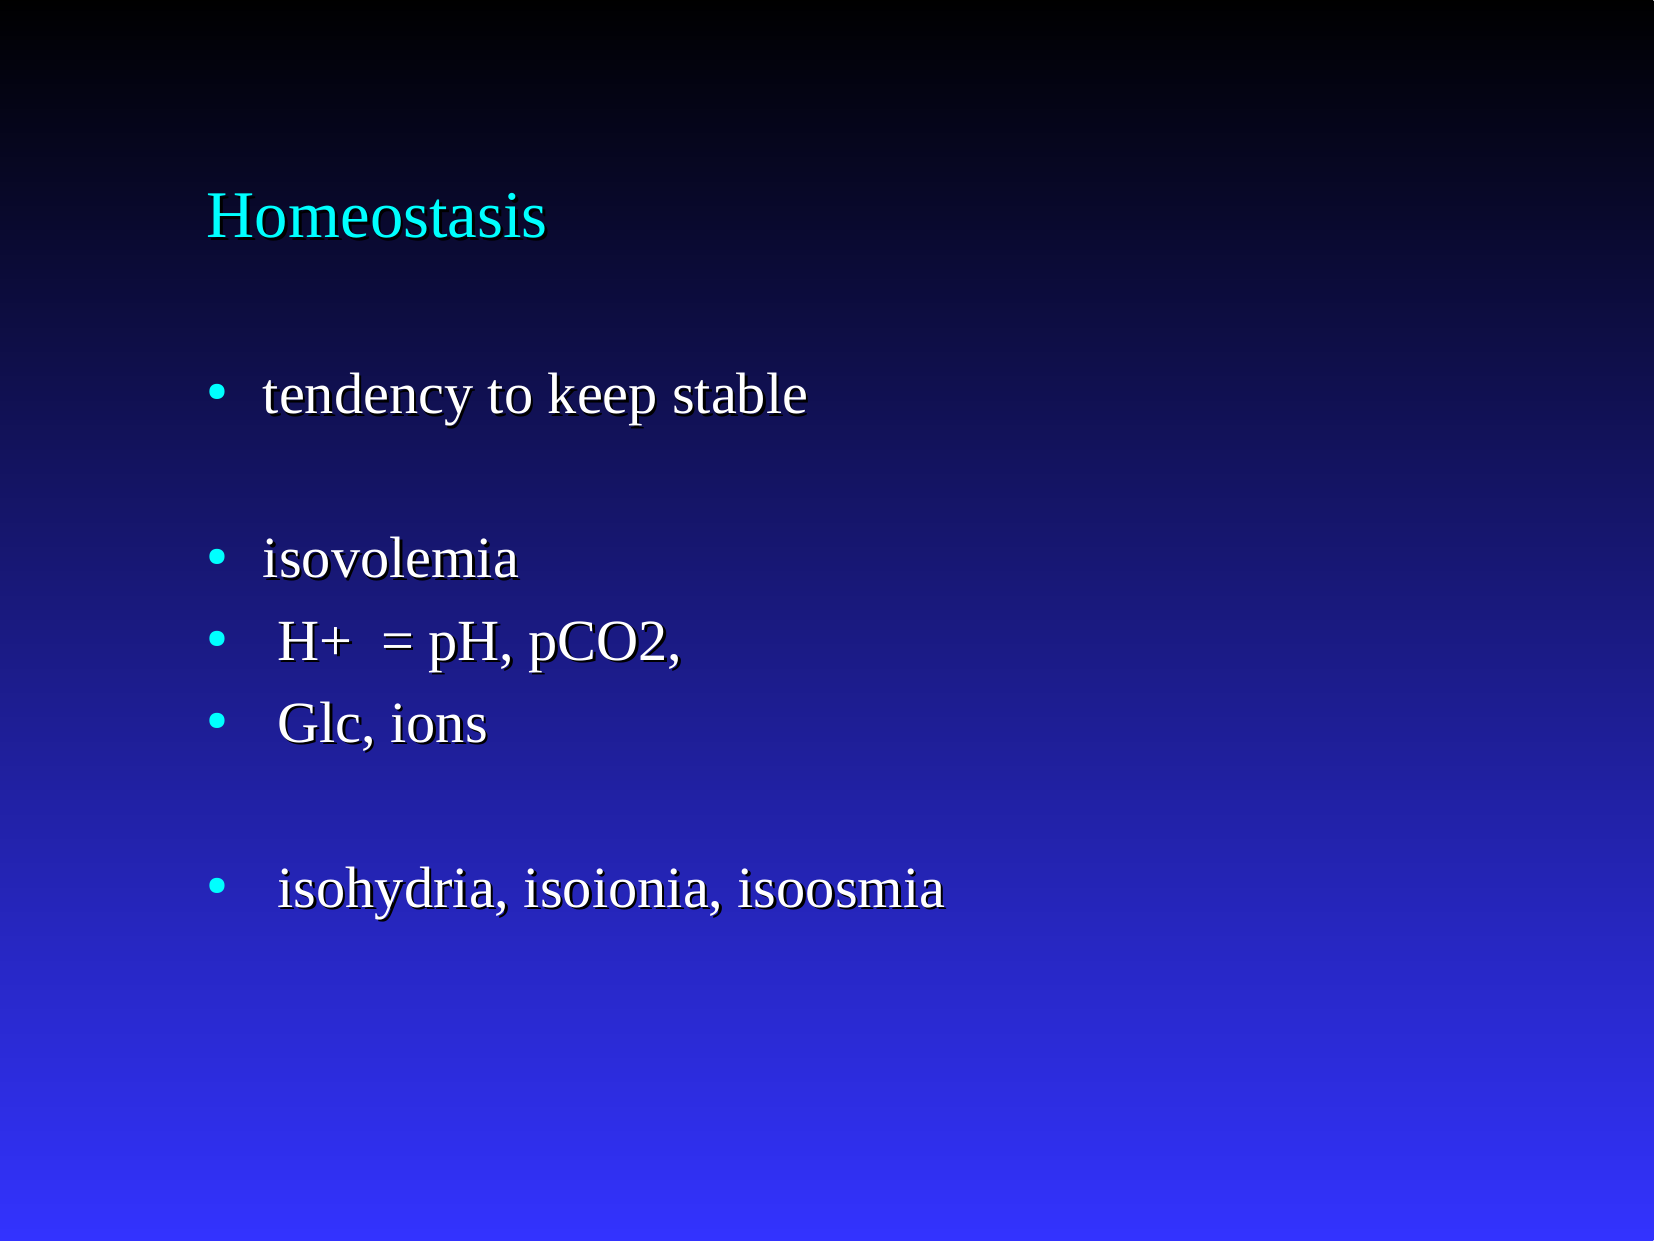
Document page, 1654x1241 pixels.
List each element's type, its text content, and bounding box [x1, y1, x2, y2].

list tendency to keep stable isovolemia H+ = pH, pCO2, Glc, ions isohydria, isoionia, isoosmia [206, 358, 1613, 1103]
title Homeostasis [206, 110, 1613, 317]
